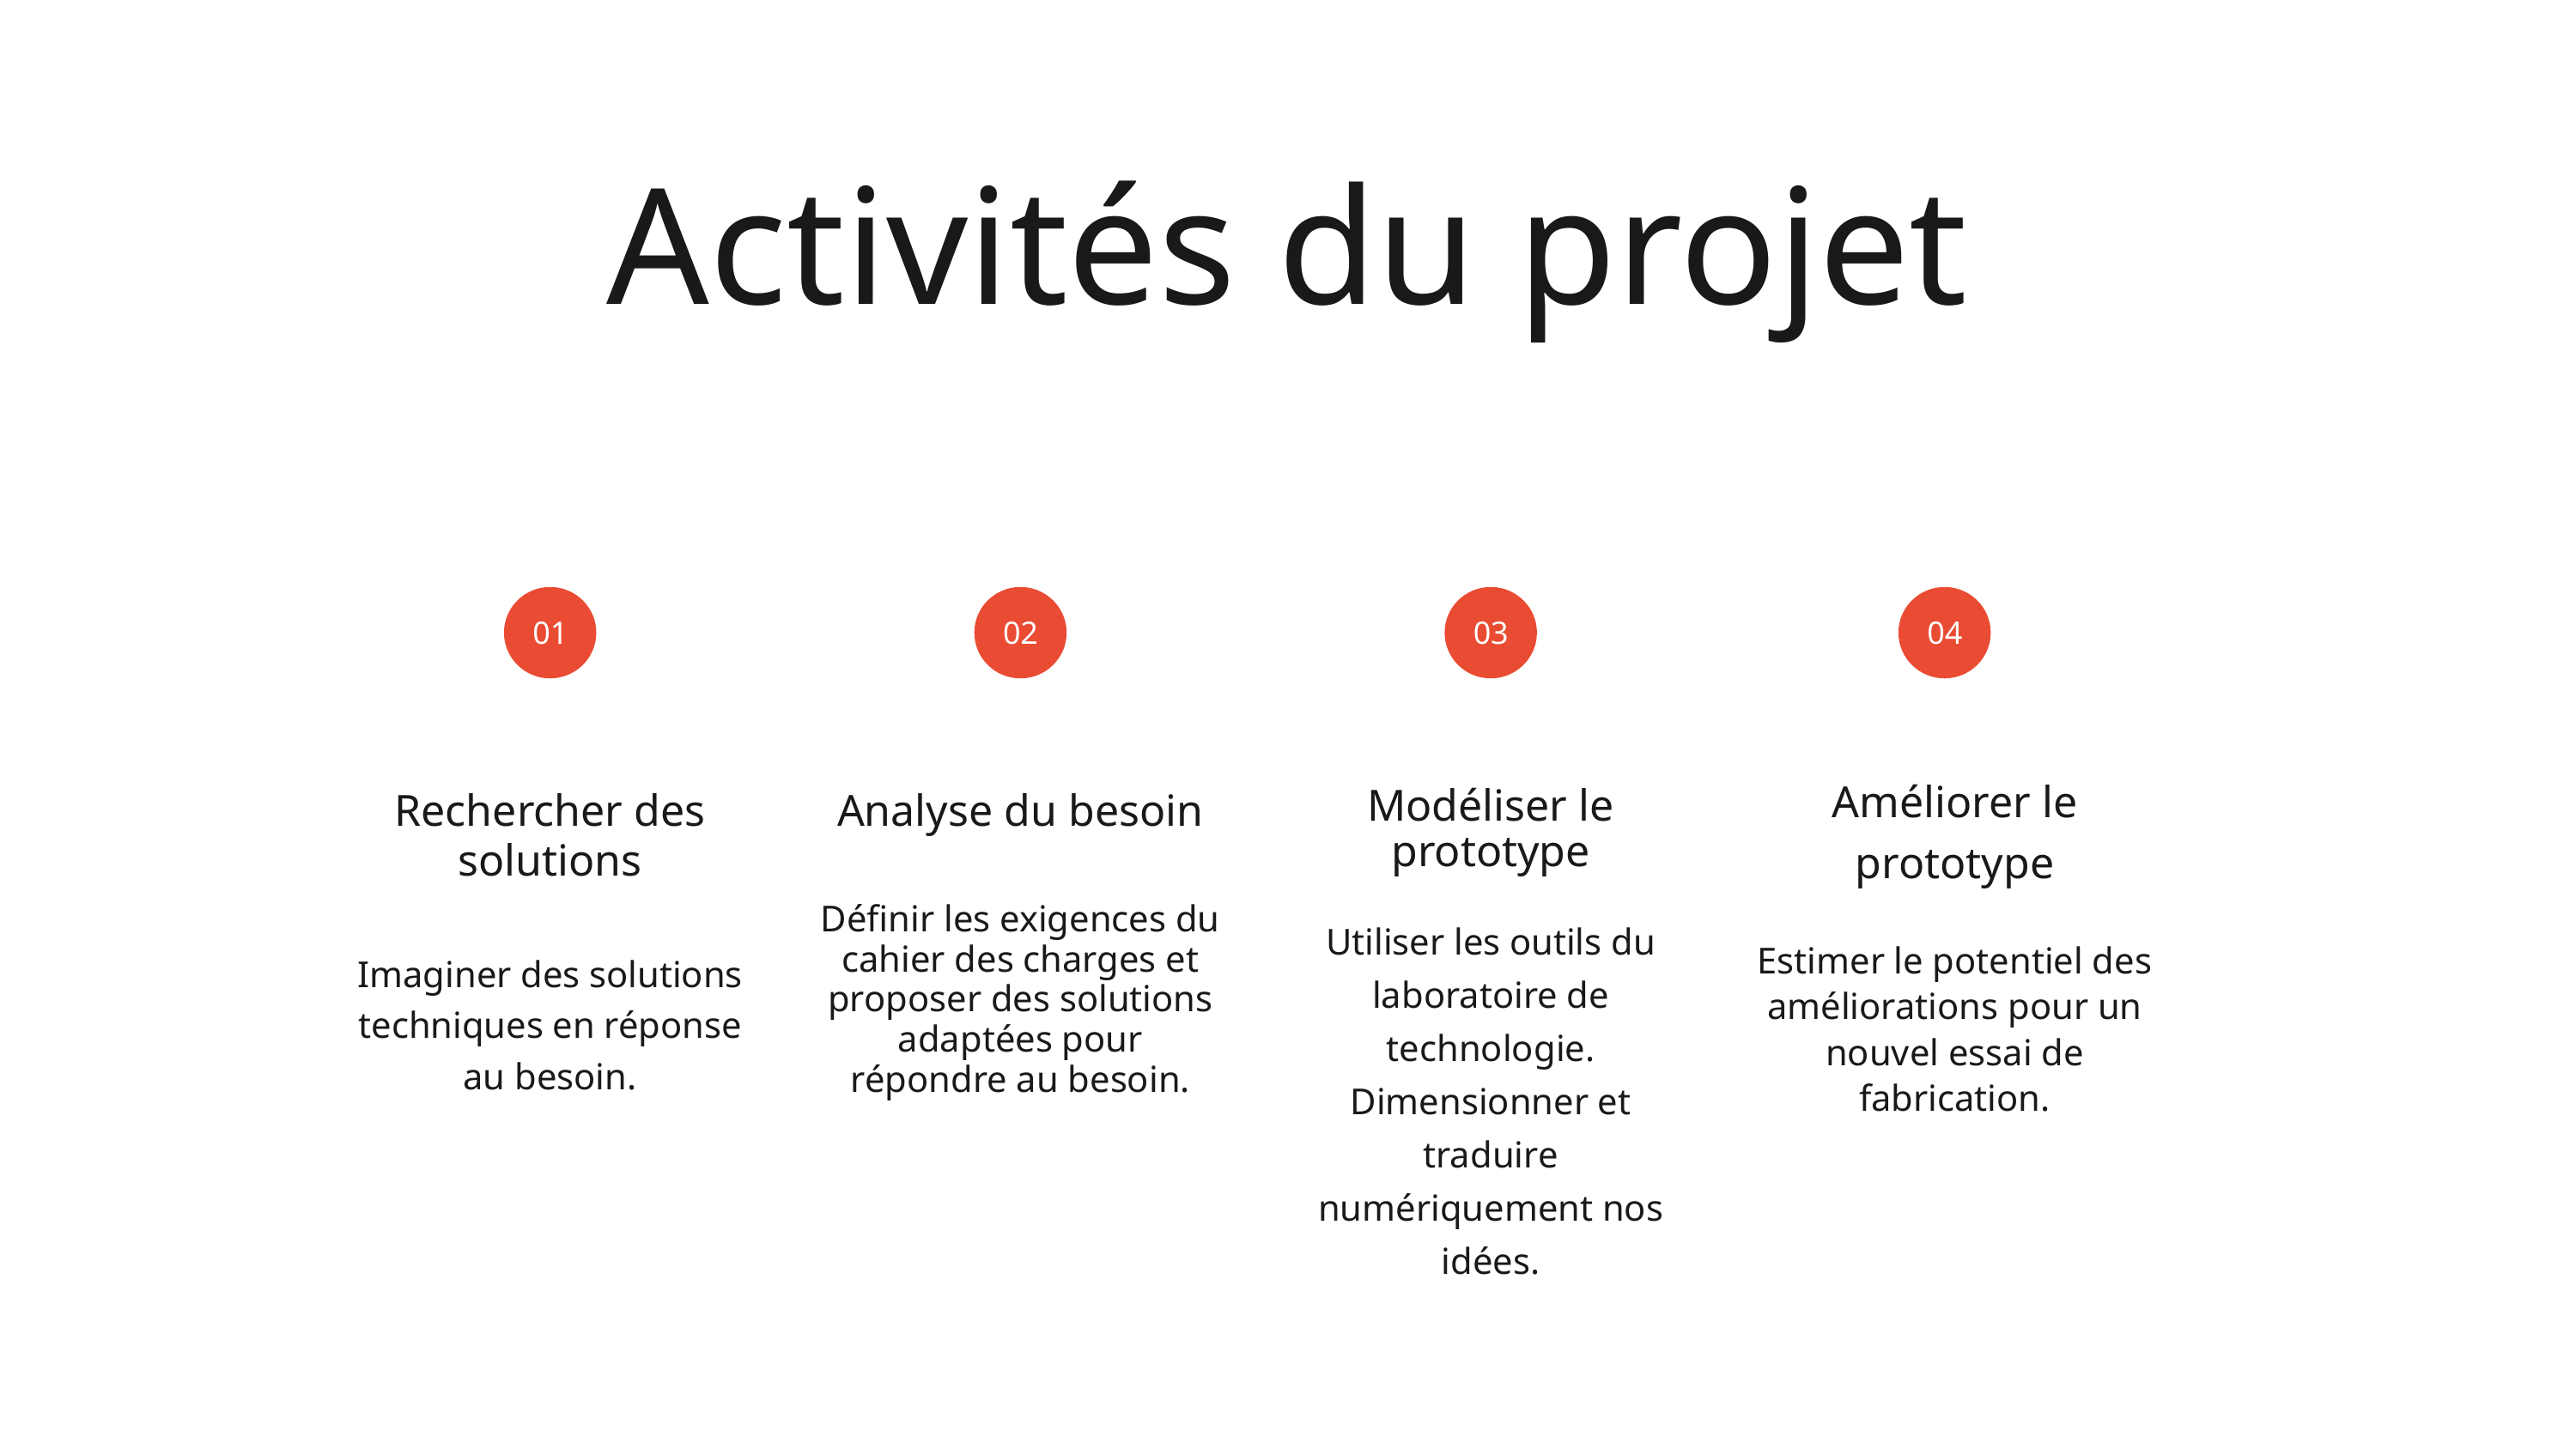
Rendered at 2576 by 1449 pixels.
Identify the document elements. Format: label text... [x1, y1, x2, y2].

text_box [1444, 586, 1537, 679]
text_box Imaginer des solutions techniques en réponse au besoin. [347, 943, 753, 1098]
text_box Définir les exigences du cahier des charges et proposer des solutions adaptées pour répondre au besoin. [817, 899, 1224, 1100]
text_box Améliorer le prototype [1752, 764, 2158, 888]
text_box Activités du projet [181, 143, 2395, 337]
text_box [503, 586, 597, 679]
text_box Utiliser les outils du laboratoire de technologie. Dimensionner et traduire numériquement nos idées. [1288, 909, 1693, 1282]
text_box [974, 586, 1067, 679]
text_box Rechercher des solutions [347, 785, 753, 884]
text_box Estimer le potentiel des améliorations pour un nouvel essai de fabrication. [1752, 935, 2158, 1119]
text_box 02 [994, 613, 1047, 651]
text_box 01 [524, 613, 576, 651]
text_box Modéliser le prototype [1288, 785, 1693, 876]
text_box 04 [1918, 613, 1971, 651]
text_box Activités du projet [1545, 228, 1593, 294]
text_box 03 [1465, 613, 1517, 651]
text_box Analyse du besoin [817, 790, 1224, 835]
text_box [1898, 586, 1991, 679]
